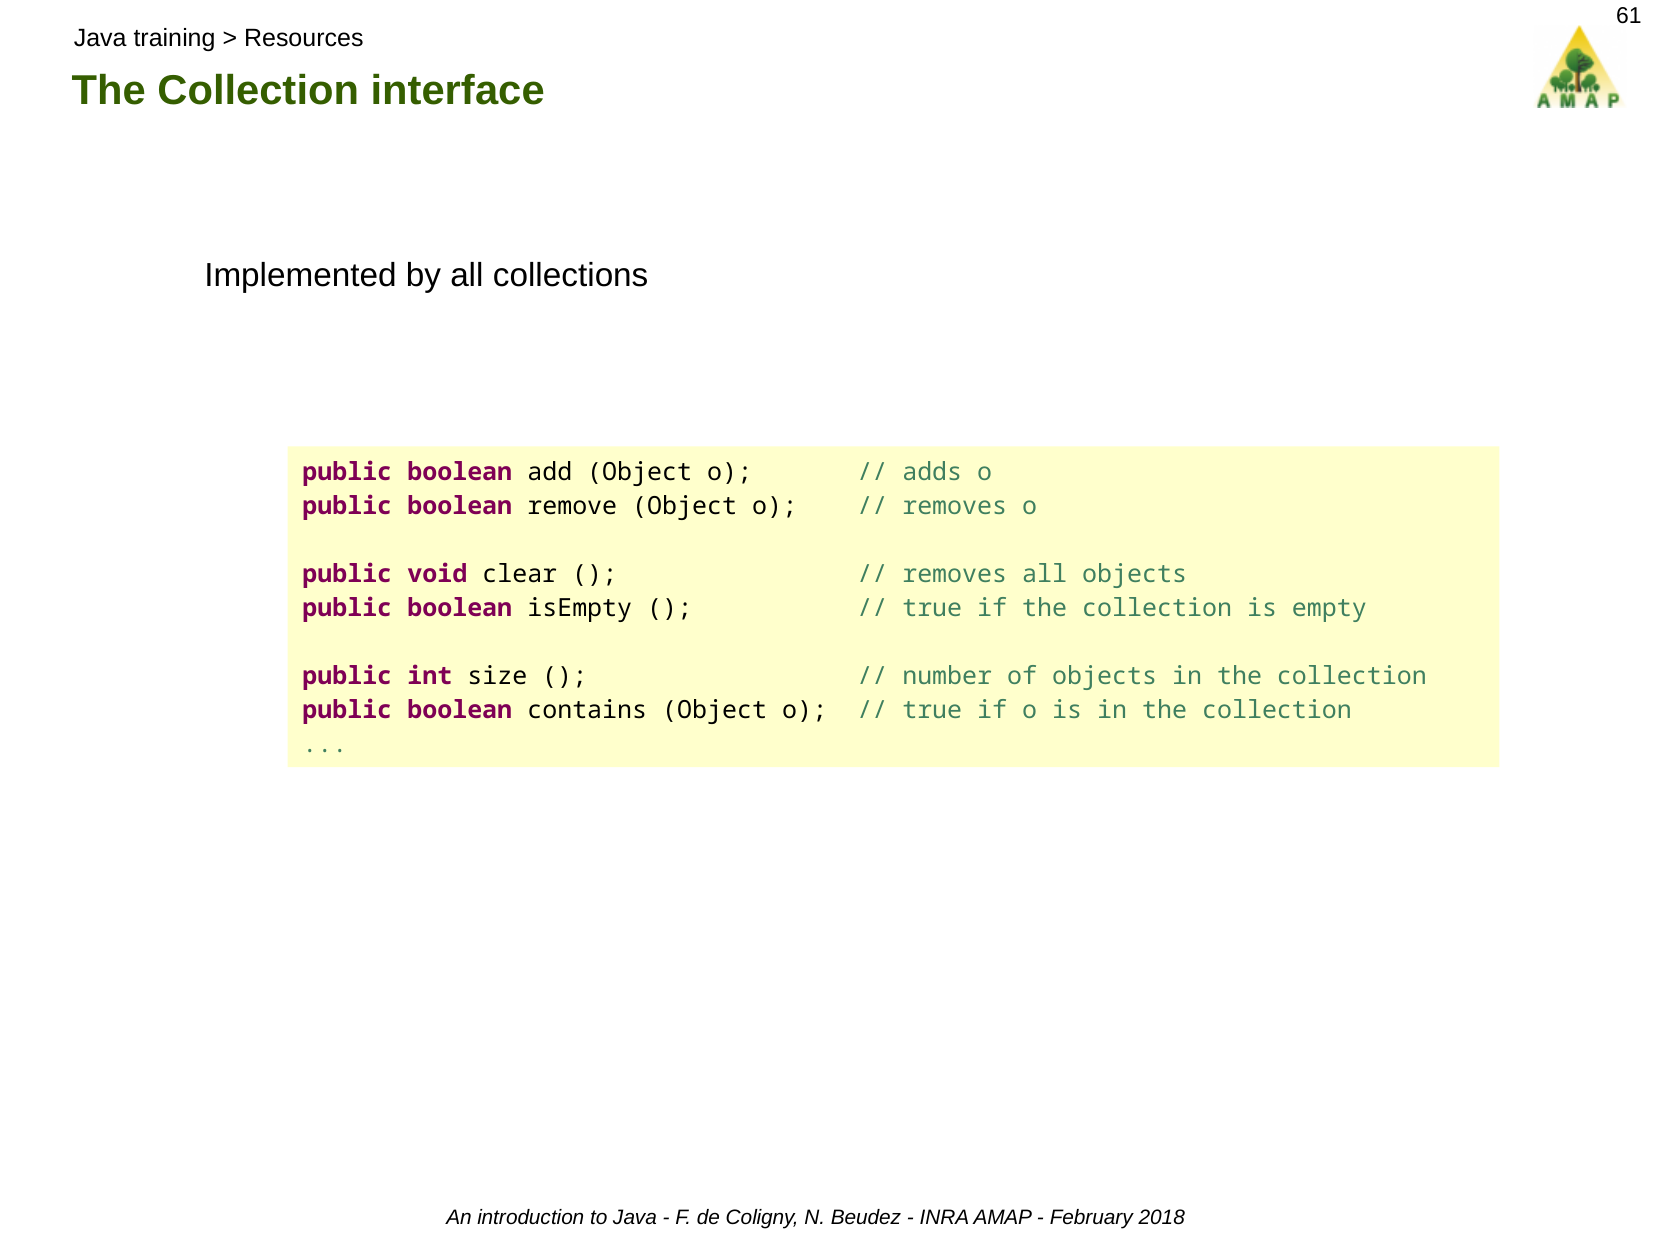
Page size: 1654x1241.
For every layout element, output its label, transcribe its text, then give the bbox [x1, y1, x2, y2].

text_box Implemented by all collections [189, 248, 1254, 308]
text_box Java training > Resources [59, 16, 1004, 60]
text_box public boolean add (Object o); // adds o public boolean remove (Object o); // removes o public void clear (); // removes all objects public boolean isEmpty (); // true if the collection is empty public int size (); // number of objects in the collection public boolean contains (Object o); // true if o is in the collection ... [287, 446, 1500, 725]
picture [1533, 25, 1627, 108]
text_box The Collection interface [56, 59, 1513, 121]
